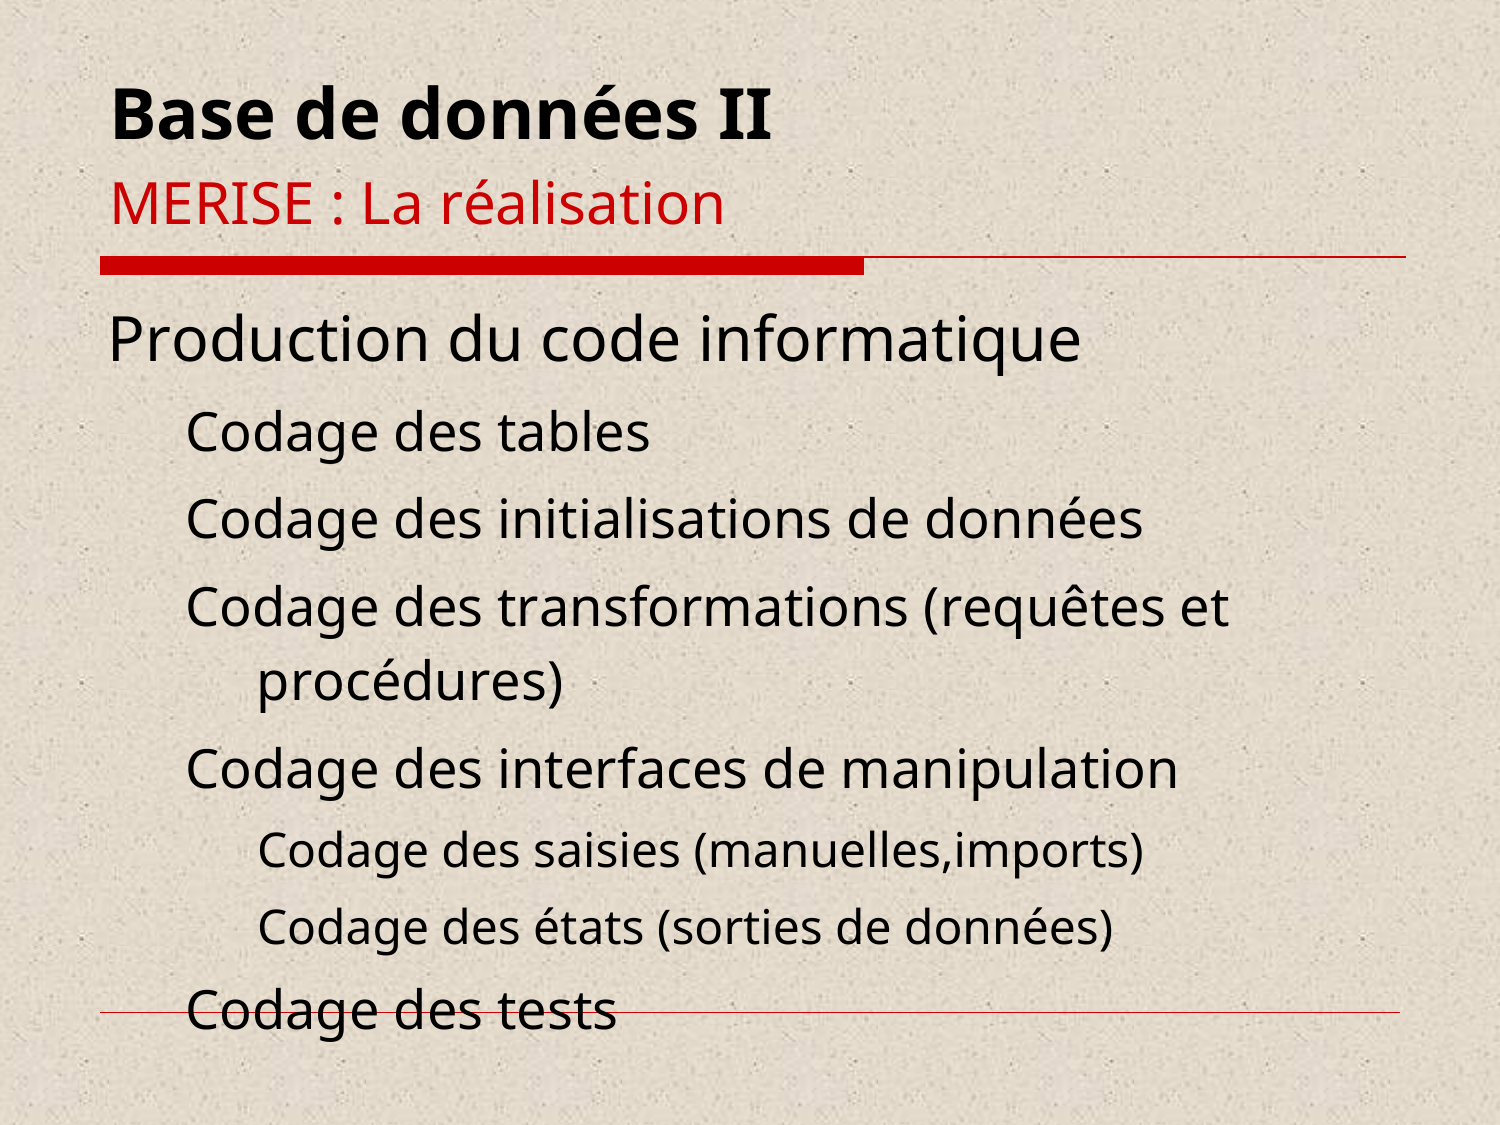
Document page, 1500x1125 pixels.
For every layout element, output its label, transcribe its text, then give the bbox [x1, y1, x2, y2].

title Base de données II MERISE : La réalisation [94, 49, 1407, 250]
list Production du code informatique Codage des tables Codage des initialisations de données Codage des transformations (requêtes et procédures) Codage des interfaces de manipulation Codage des saisies (manuelles,imports) Codage des états (sorties de données) Codage des tests [92, 287, 1406, 988]
picture [0, 0, 1500, 1125]
